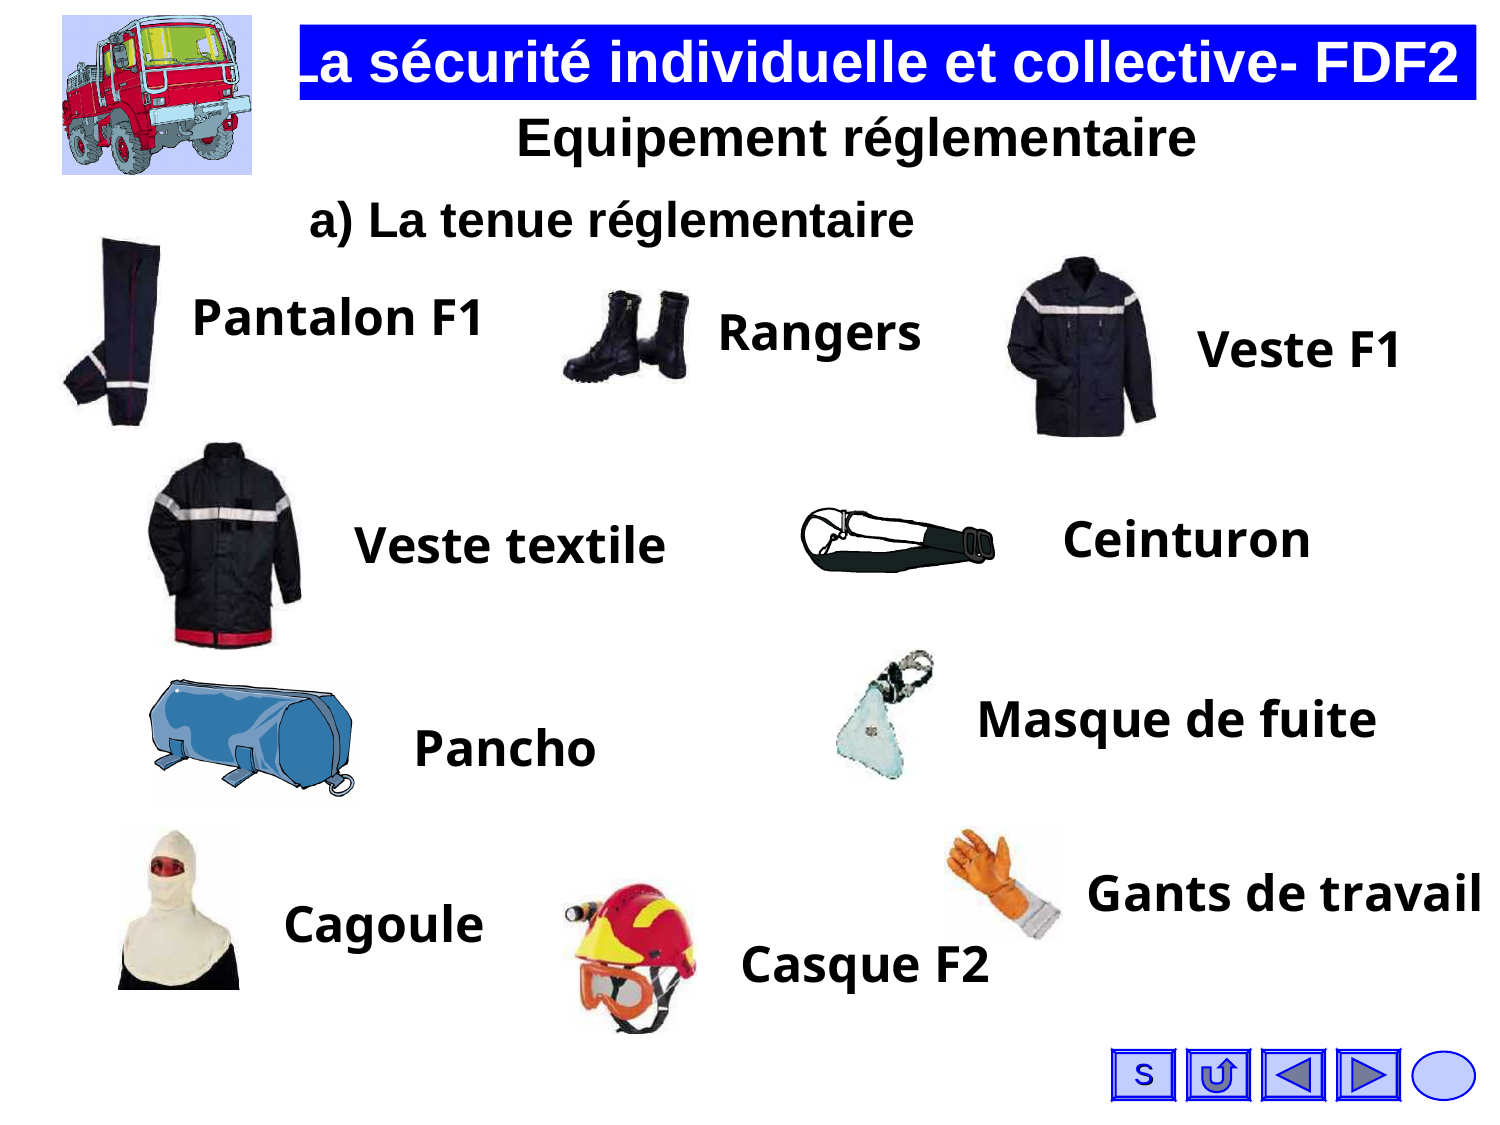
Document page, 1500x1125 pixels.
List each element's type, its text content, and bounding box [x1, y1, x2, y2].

picture [561, 289, 690, 384]
text_box Pantalon F1 [177, 273, 502, 358]
picture [563, 879, 697, 1034]
text_box Veste F1 [1182, 306, 1420, 391]
text_box Equipement réglementaire [501, 100, 1214, 178]
picture [944, 826, 1063, 941]
picture [1005, 255, 1157, 438]
text_box Pancho [399, 705, 613, 790]
text_box Masque de fuite [961, 676, 1393, 760]
picture [59, 236, 161, 431]
text_box Cagoule [268, 881, 501, 966]
chart [836, 649, 945, 788]
text_box La sécurité individuelle et collective- FDF2 [300, 24, 1477, 100]
chart [149, 679, 361, 805]
chart [797, 496, 997, 579]
text_box Casque F2 [725, 921, 1006, 1006]
text_box Ceinturon [1047, 496, 1328, 580]
picture [147, 441, 302, 650]
text_box Veste textile [339, 502, 683, 587]
picture [118, 826, 240, 990]
text_box a) La tenue réglementaire [295, 184, 1123, 266]
text_box [1412, 1051, 1476, 1101]
text_box Rangers [702, 289, 938, 374]
text_box Gants de travail [1072, 850, 1499, 935]
